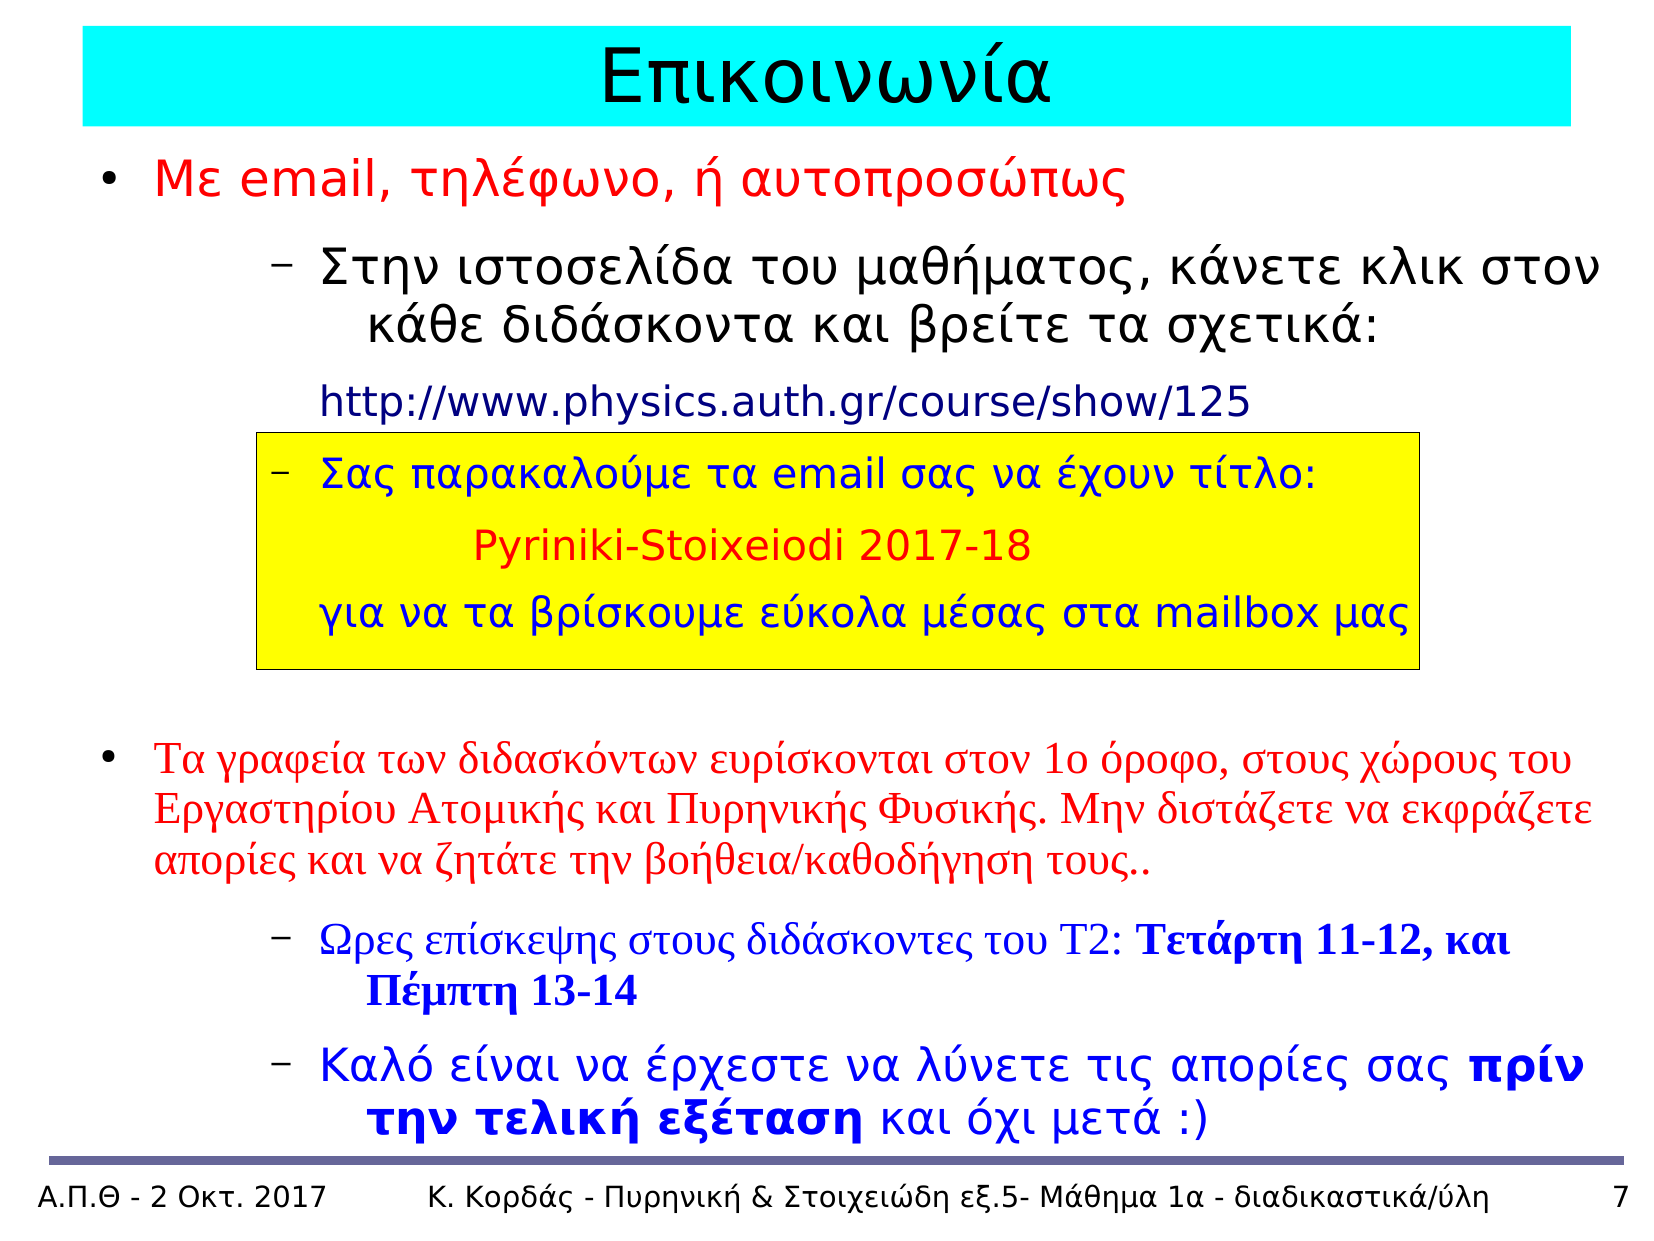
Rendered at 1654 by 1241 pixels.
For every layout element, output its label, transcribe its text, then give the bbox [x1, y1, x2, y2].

title Επικοινωνία [82, 32, 1571, 120]
list Με email, τηλέφωνο, ή αυτοπροσώπως Στην ιστοσελίδα του μαθήματος, κάνετε κλικ στον κάθε διδάσκοντα και βρείτε τα σχετικά: http://www.physics.auth.gr/course/show/125 Σας παρακαλούμε τα email σας να έχουν τίτλο: Pyriniki-Stoixeiodi 2017-18 για να τα βρίσκουμε εύκολα μέσας στα mailbox μας Τα γραφεία των διδασκόντων ευρίσκονται στον 1ο όροφο, στους χώρους του Εργαστηρίου Ατομικής και Πυρηνικής Φυσικής. Μην διστάζετε να εκφράζετε απορίες και να ζητάτε την βοήθεια/καθοδήγηση τους.. Ωρες επίσκεψης στους διδάσκοντες του Τ2: Τετάρτη 11-12, και Πέμπτη 13-14 Καλό είναι να έρχεστε να λύνετε τις απορίες σας πρίν την τελική εξέταση και όχι μετά :) [82, 150, 1651, 1152]
